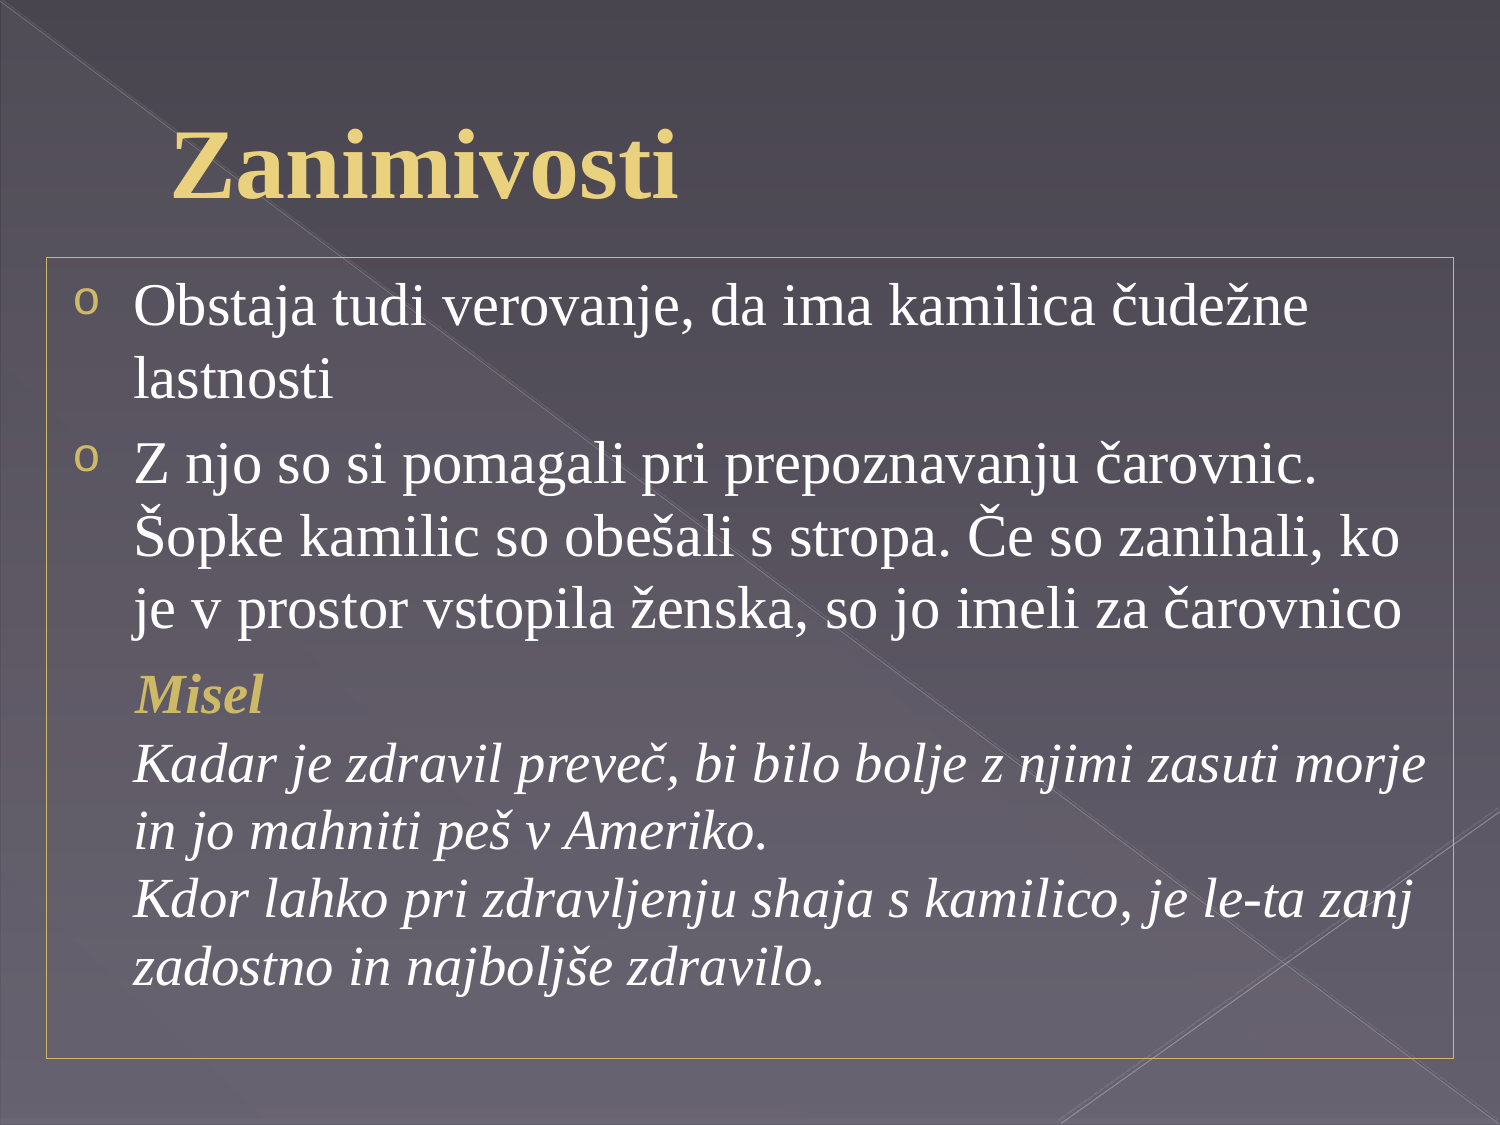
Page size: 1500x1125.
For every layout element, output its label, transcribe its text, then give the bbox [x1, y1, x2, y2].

list Obstaja tudi verovanje, da ima kamilica čudežne lastnosti Z njo so si pomagali pri prepoznavanju čarovnic. Šopke kamilic so obešali s stropa. Če so zanihali, ko je v prostor vstopila ženska, so jo imeli za čarovnico Misel Kadar je zdravil preveč, bi bilo bolje z njimi zasuti morje in jo mahniti peš v Ameriko. Kdor lahko pri zdravljenju shaja s kamilico, je le-ta zanj zadostno in najboljše zdravilo. [46, 257, 1454, 1059]
title Zanimivosti [75, 43, 1425, 257]
